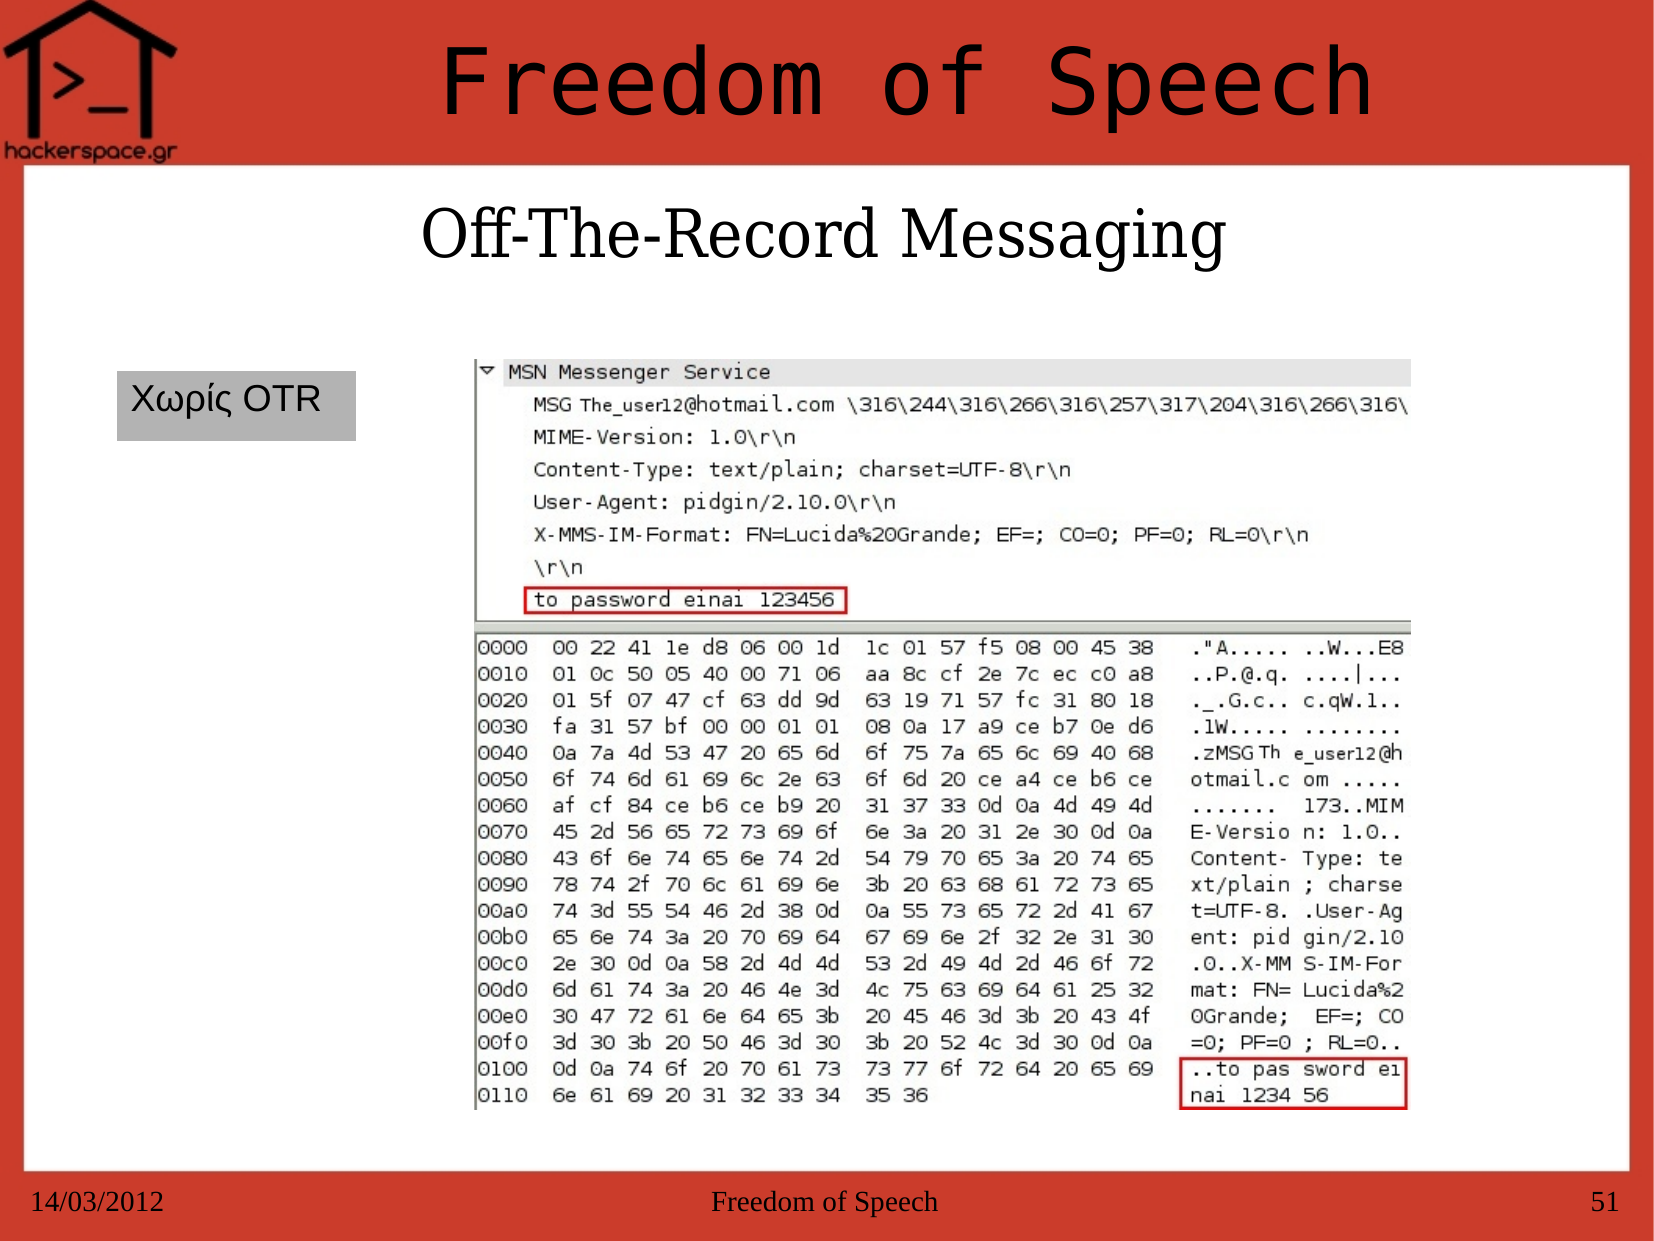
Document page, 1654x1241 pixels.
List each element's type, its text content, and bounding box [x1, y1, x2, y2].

picture [0, 0, 1654, 1241]
title Freedom of Speech [195, 15, 1621, 151]
list Off-The-Record Messaging [60, 195, 1591, 1141]
table_header Χωρίς OTR [117, 371, 356, 441]
